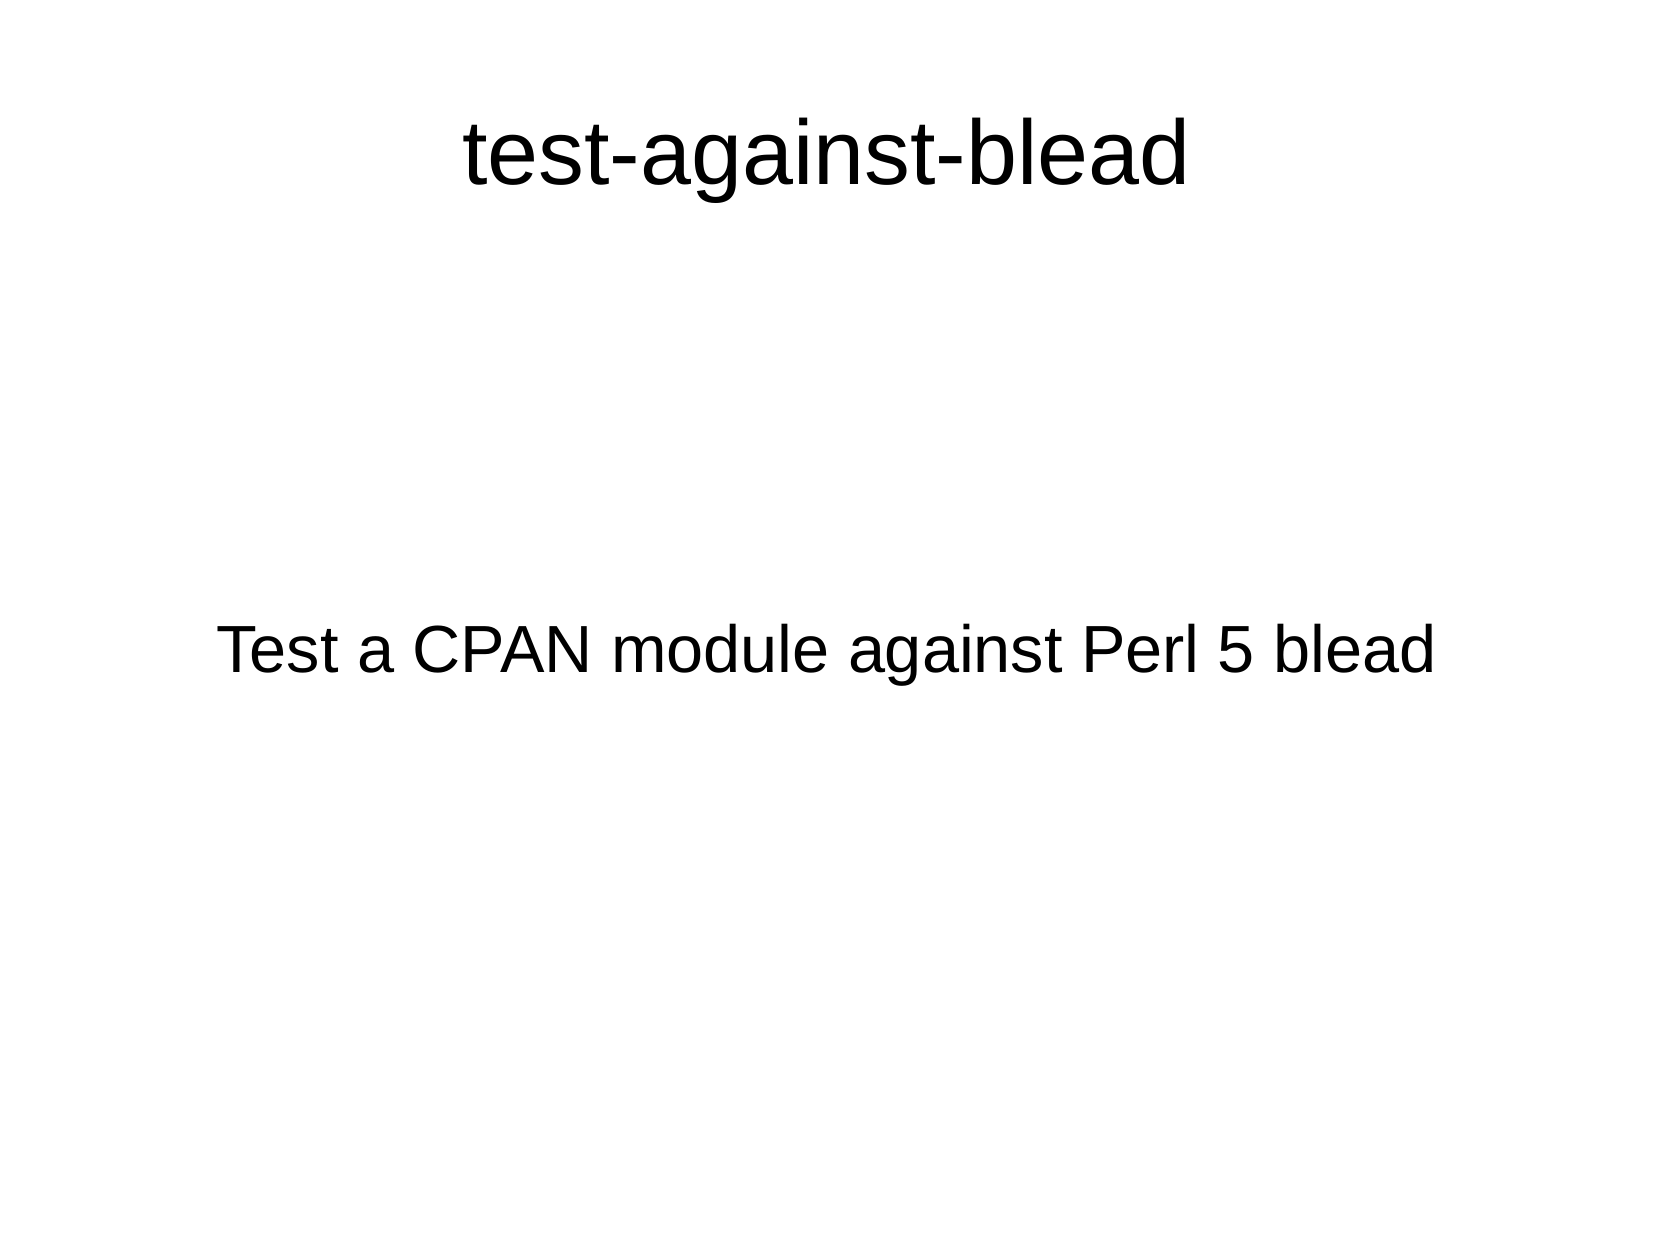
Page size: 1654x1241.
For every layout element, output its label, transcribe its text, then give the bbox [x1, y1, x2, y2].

subtitle Test a CPAN module against Perl 5 blead [82, 290, 1571, 1010]
title test-against-blead [82, 49, 1571, 257]
